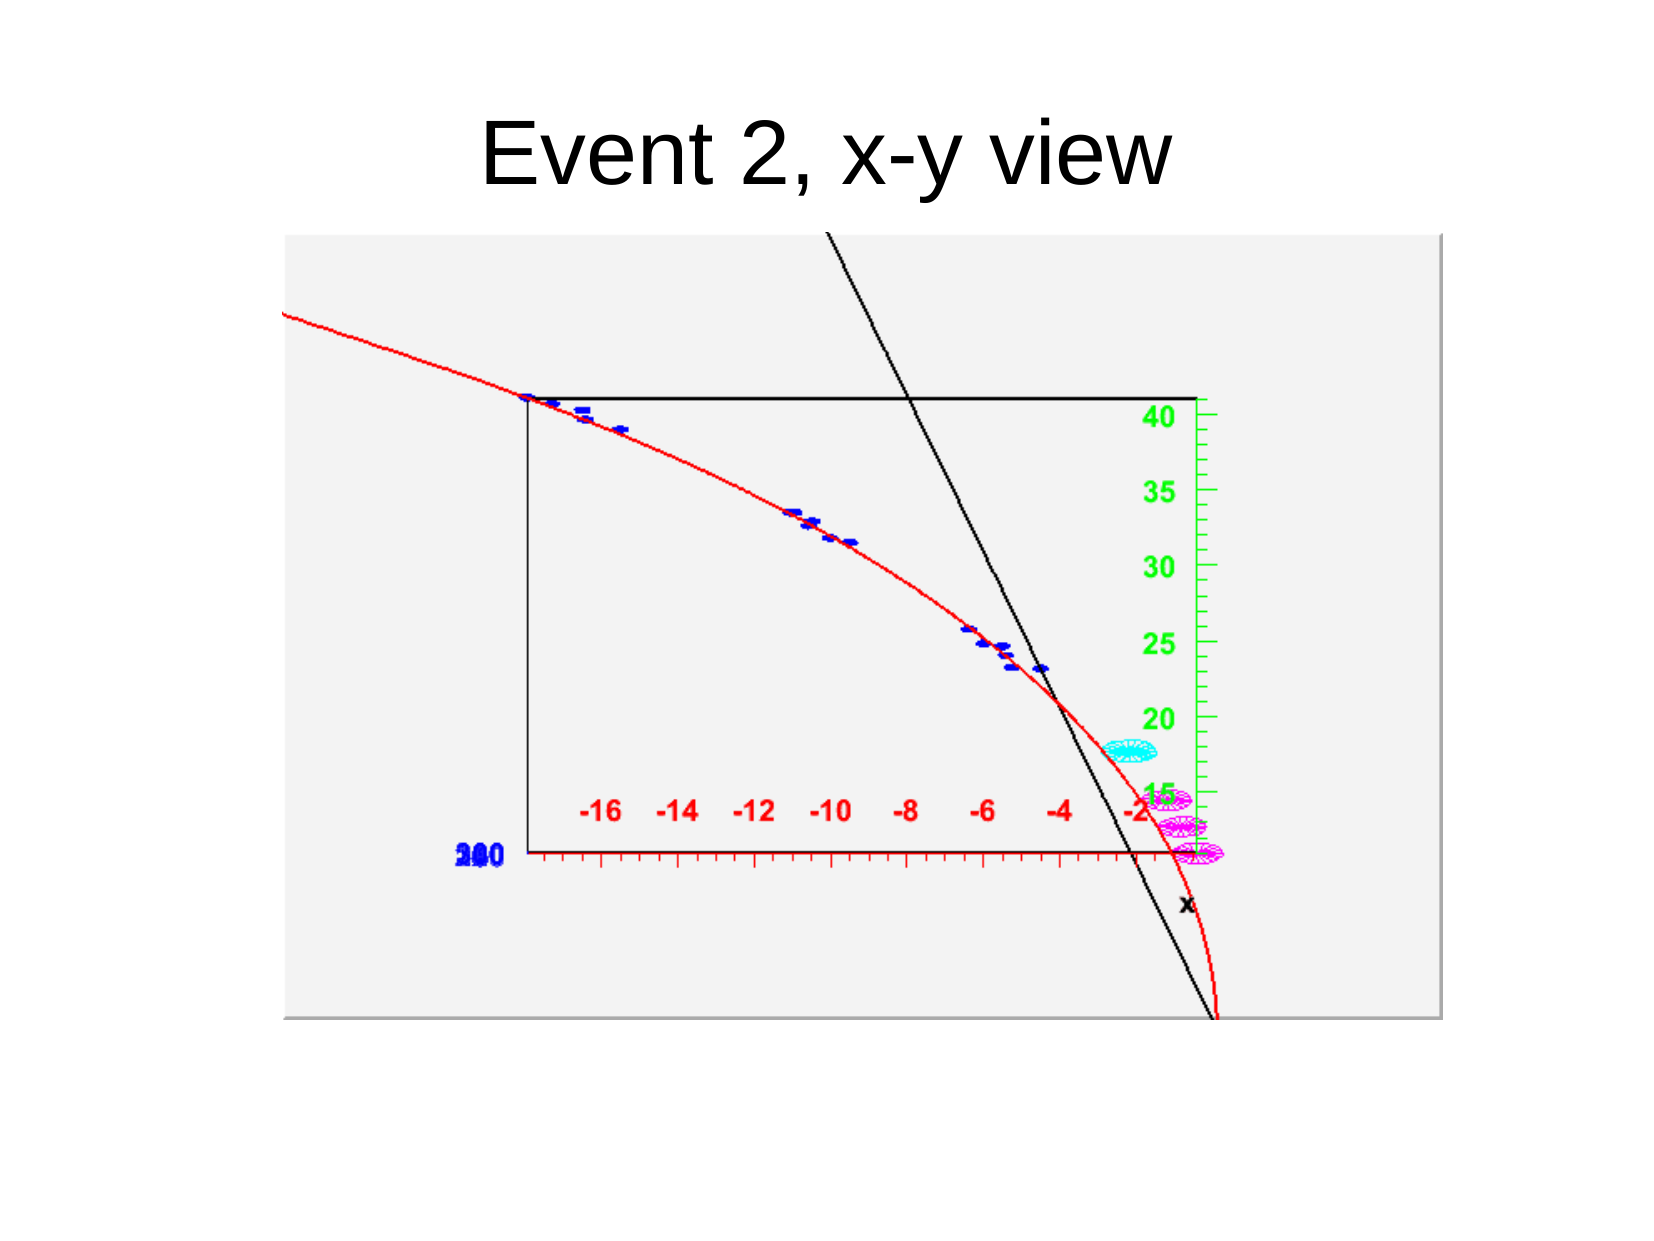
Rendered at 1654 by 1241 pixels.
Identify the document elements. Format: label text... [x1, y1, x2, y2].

picture [282, 250, 1443, 1020]
title Event 2, x-y view [82, 56, 1571, 250]
